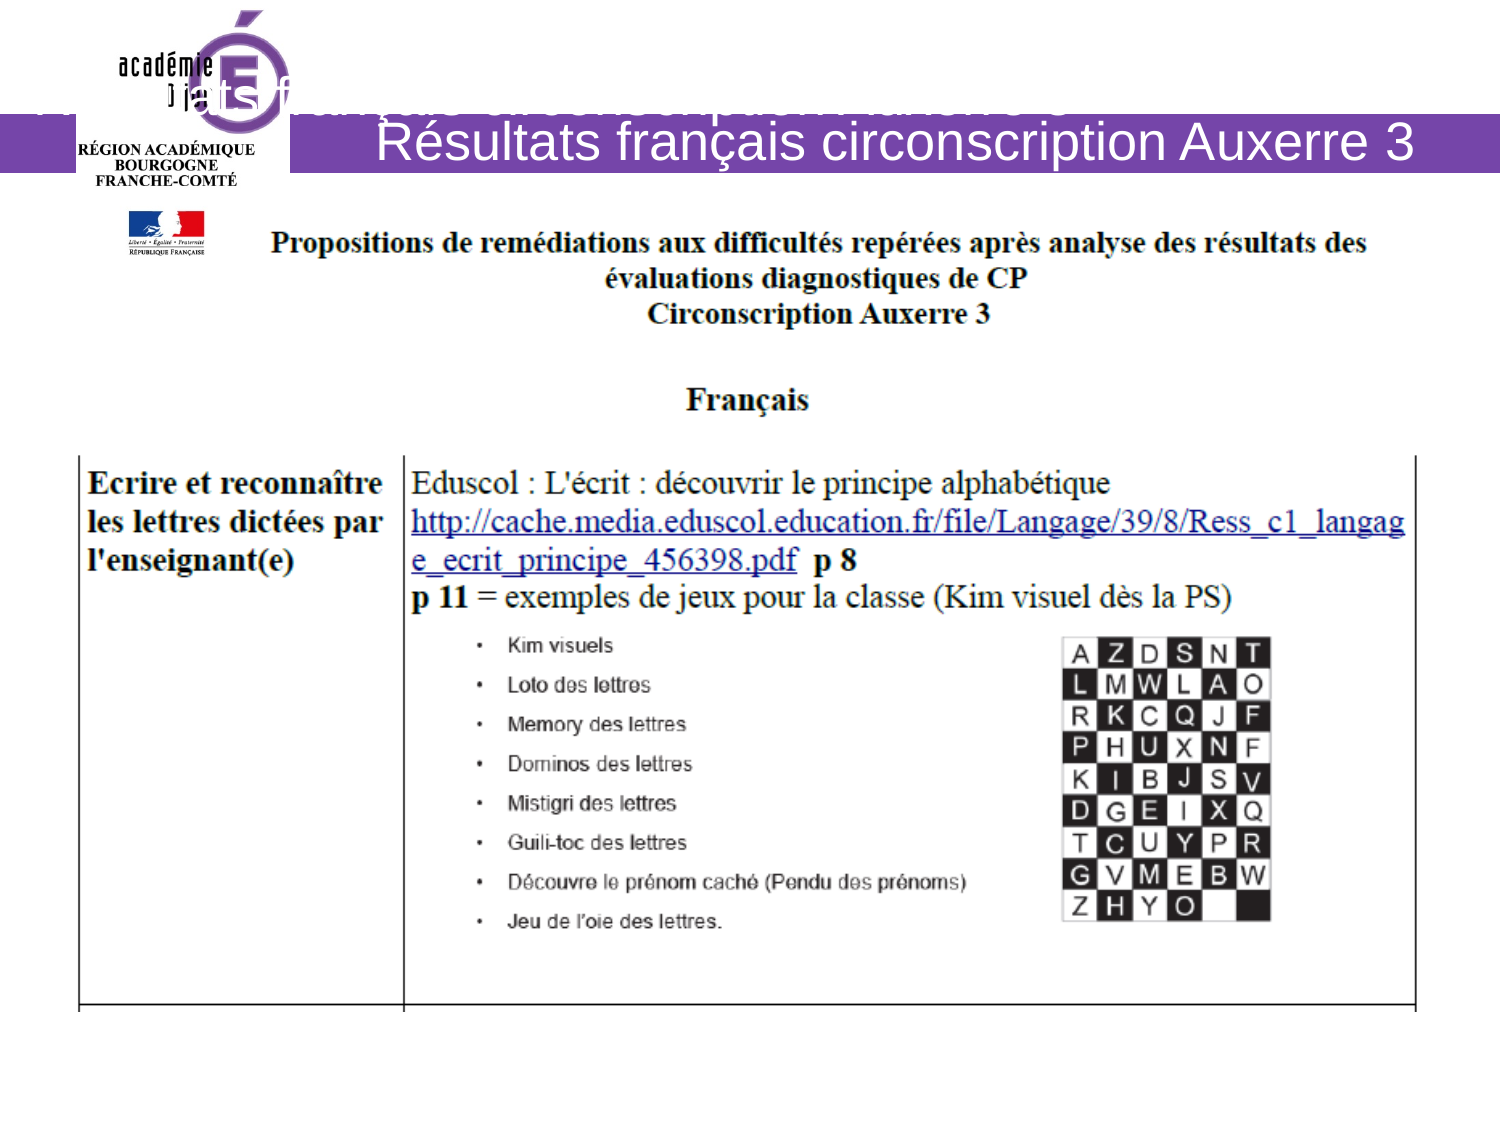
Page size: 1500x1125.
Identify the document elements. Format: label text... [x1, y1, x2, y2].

picture [76, 188, 1437, 355]
title Résultats français circonscription Auxerre 3 [360, 45, 1453, 233]
text_box Résultats français circonscription Auxerre 3 [18, 0, 1112, 188]
picture [11, 361, 1500, 1012]
